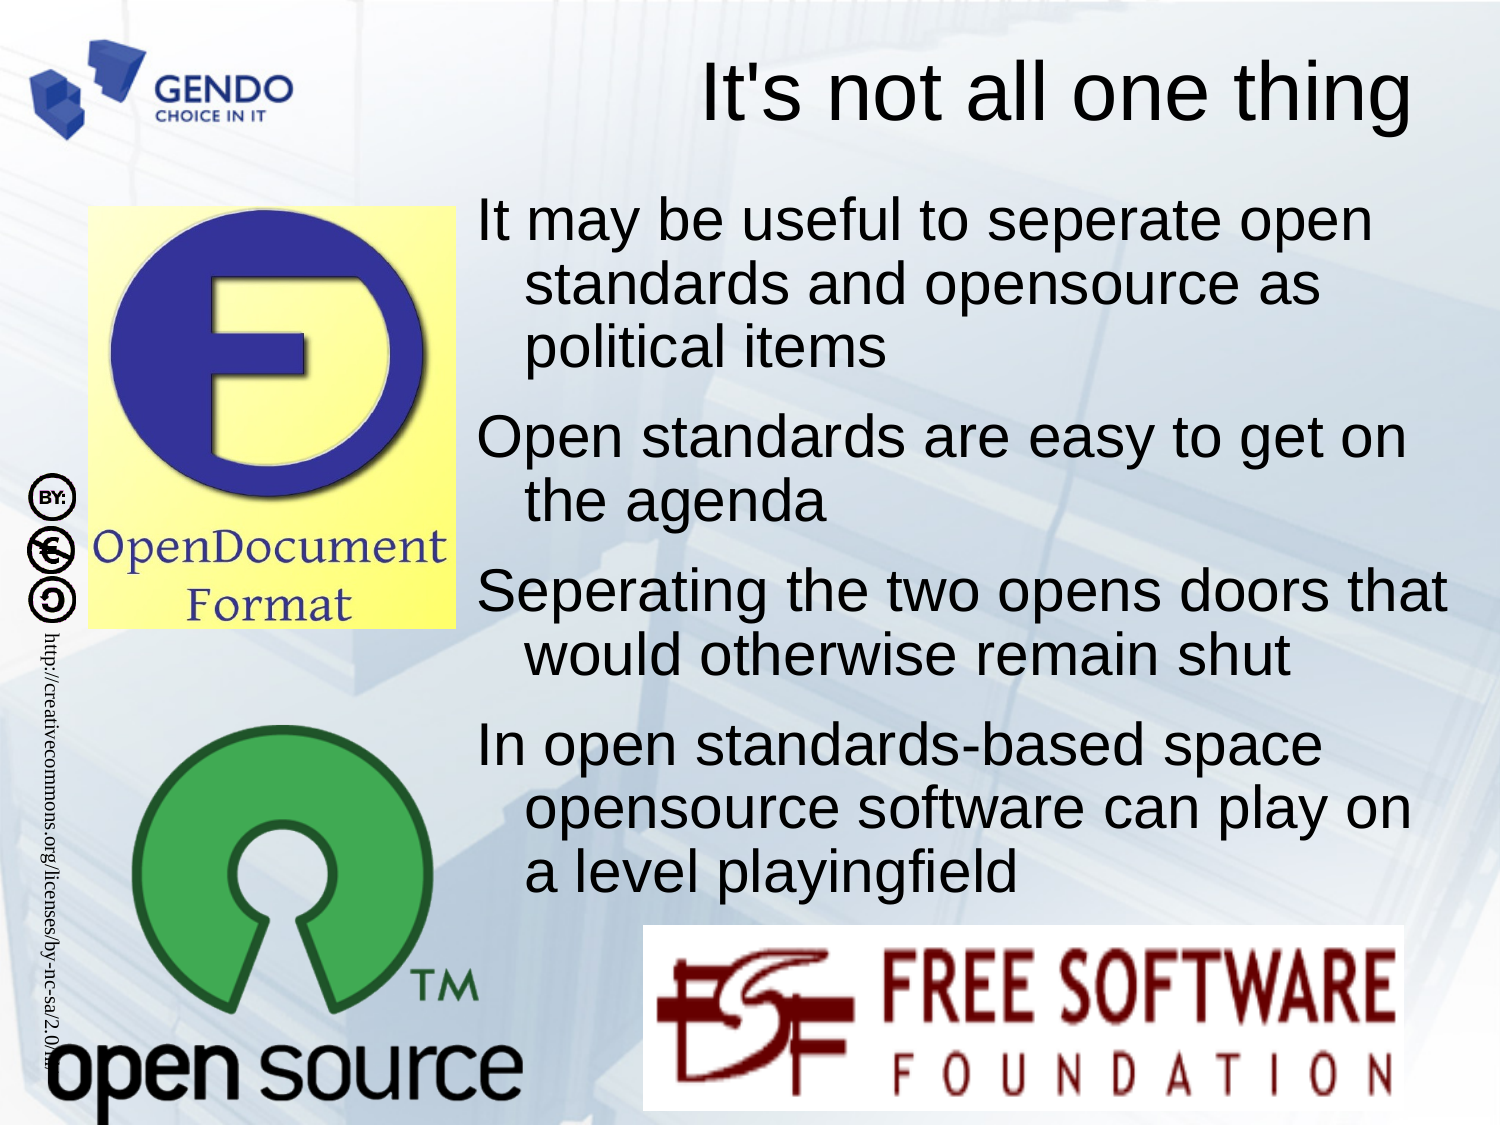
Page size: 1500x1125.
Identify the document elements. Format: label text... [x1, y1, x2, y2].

picture [0, 0, 1500, 1125]
list It may be useful to seperate open standards and opensource as political items Open standards are easy to get on the agenda Seperating the two opens doors that would otherwise remain shut In open standards-based space opensource software can play on a level playingfield [460, 190, 1461, 1005]
title It's not all one thing [616, 21, 1498, 167]
